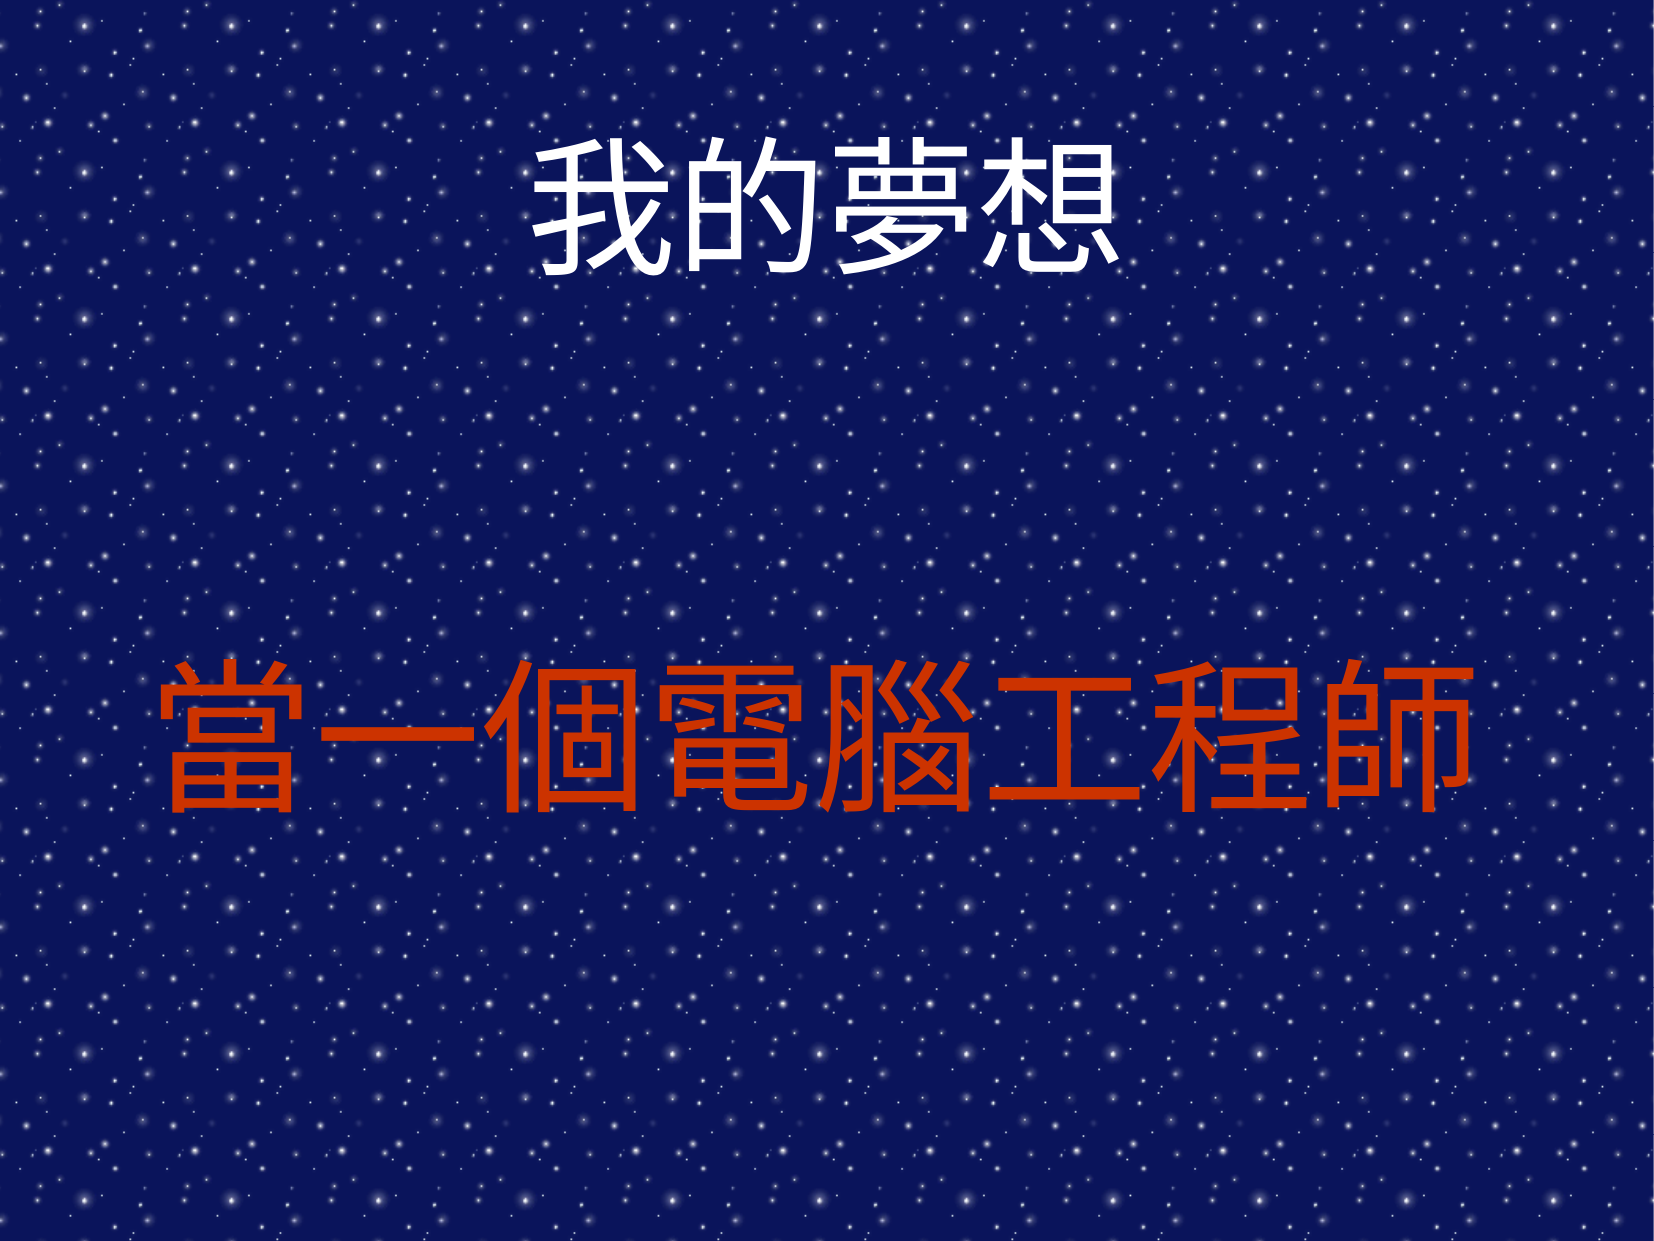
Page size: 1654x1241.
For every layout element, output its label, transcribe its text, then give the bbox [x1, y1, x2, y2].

title 我的夢想 [82, 94, 1571, 302]
subtitle 當一個電腦工程師 [70, 367, 1559, 1087]
picture [0, 0, 1654, 1241]
